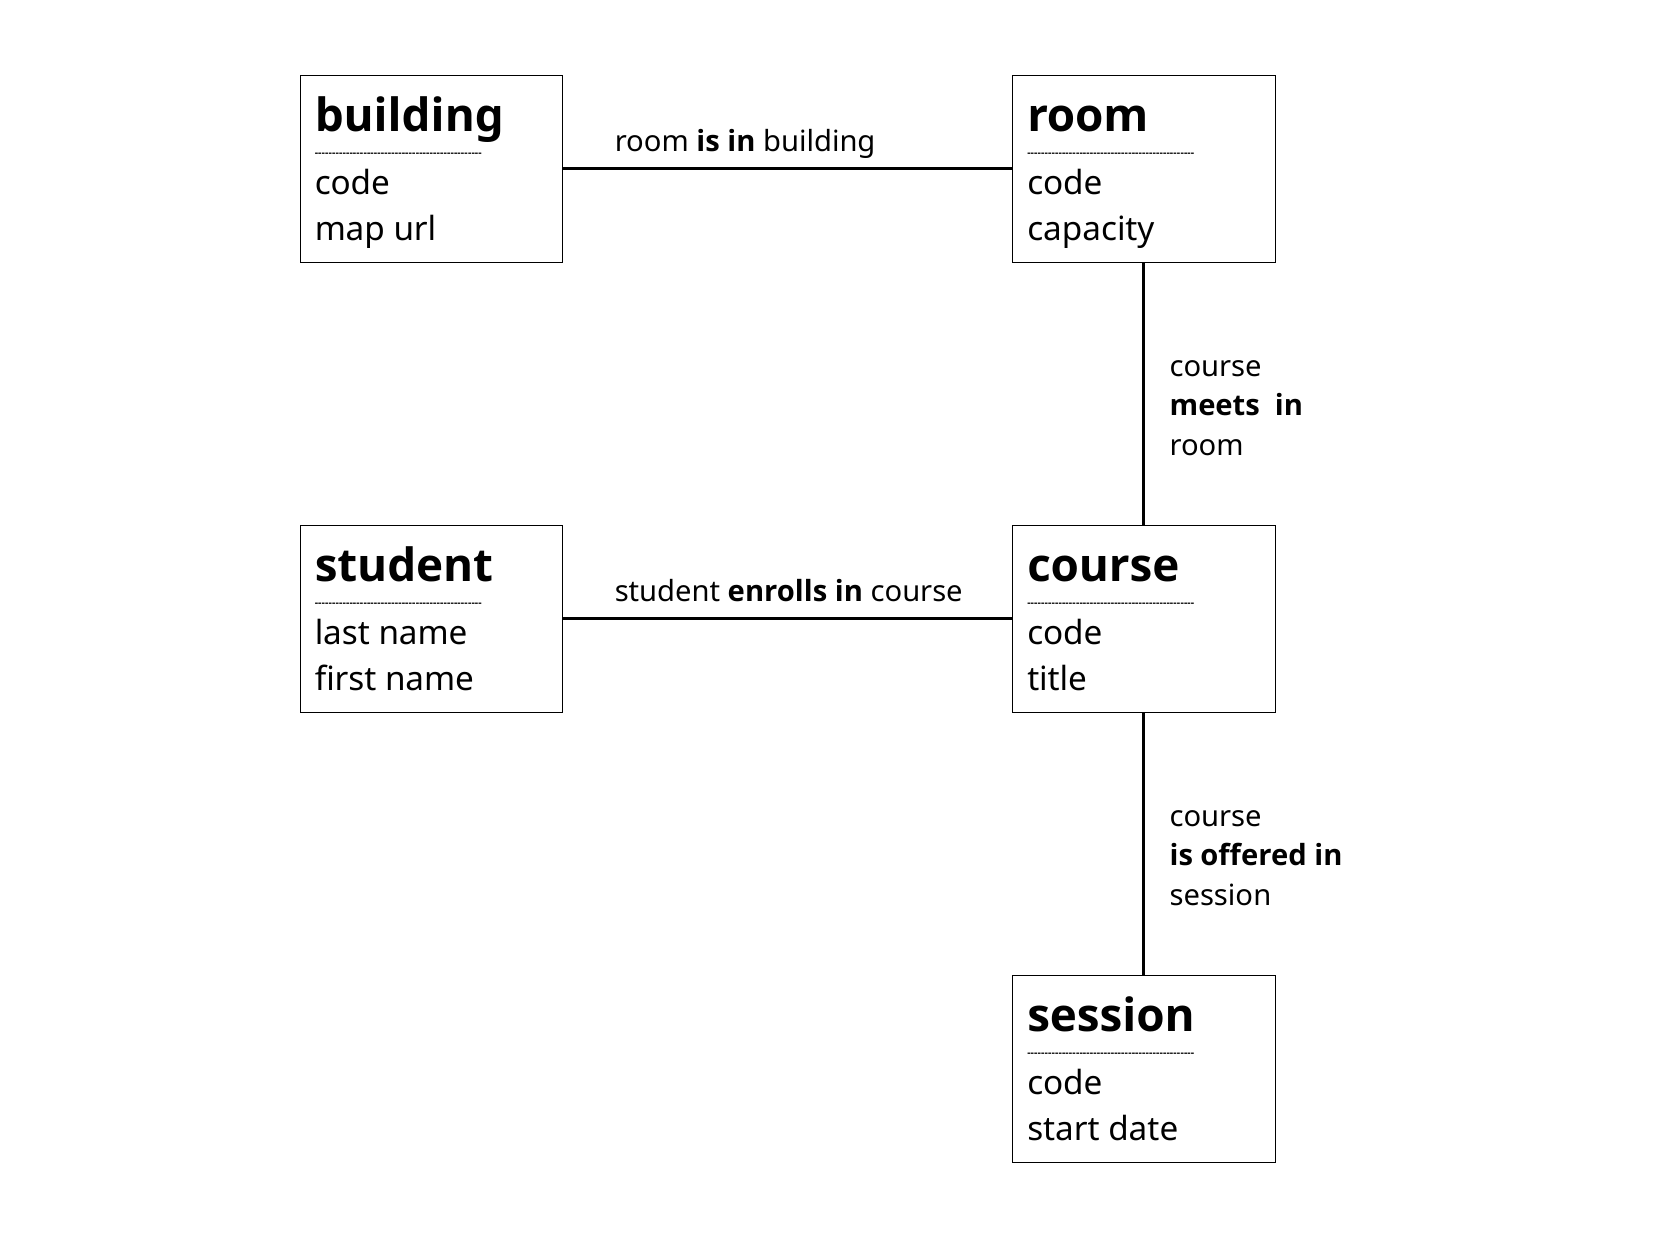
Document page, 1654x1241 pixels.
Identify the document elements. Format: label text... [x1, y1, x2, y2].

text_box room is in building [600, 112, 1013, 164]
text_box session ------------------------------------------------ code start date [1012, 975, 1276, 1163]
text_box course is offered in session [1154, 787, 1613, 910]
text_box student ------------------------------------------------ last name first name [300, 525, 563, 713]
text_box student enrolls in course [600, 562, 1013, 614]
text_box course ------------------------------------------------ code title [1012, 525, 1276, 713]
text_box course meets in room [1154, 337, 1613, 460]
text_box building ------------------------------------------------ code map url [300, 75, 563, 263]
text_box room ------------------------------------------------ code capacity [1012, 75, 1276, 263]
